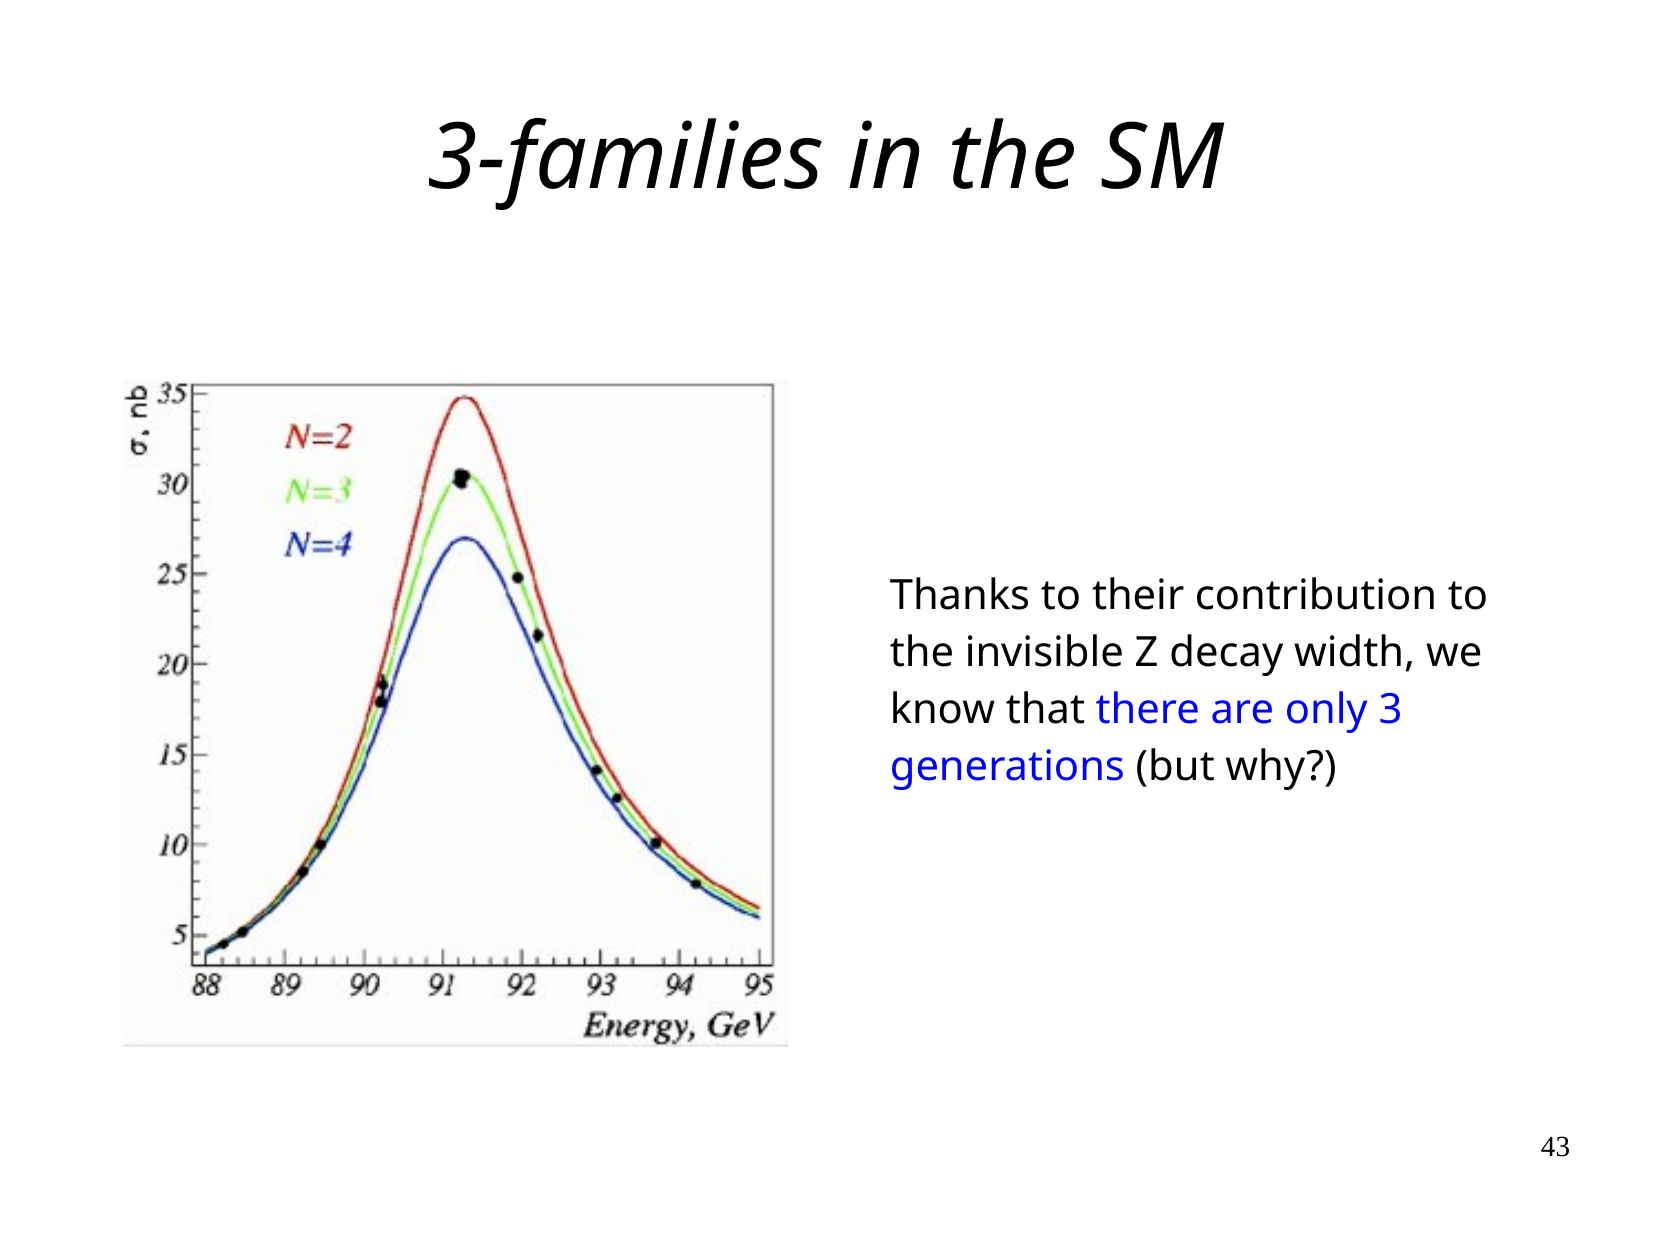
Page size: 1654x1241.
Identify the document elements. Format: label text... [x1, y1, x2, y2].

picture [123, 380, 788, 1047]
title 3-families in the SM [82, 56, 1571, 250]
text_box Thanks to their contribution to the invisible Z decay width, we know that there are only 3 generations (but why?) [874, 557, 1555, 811]
